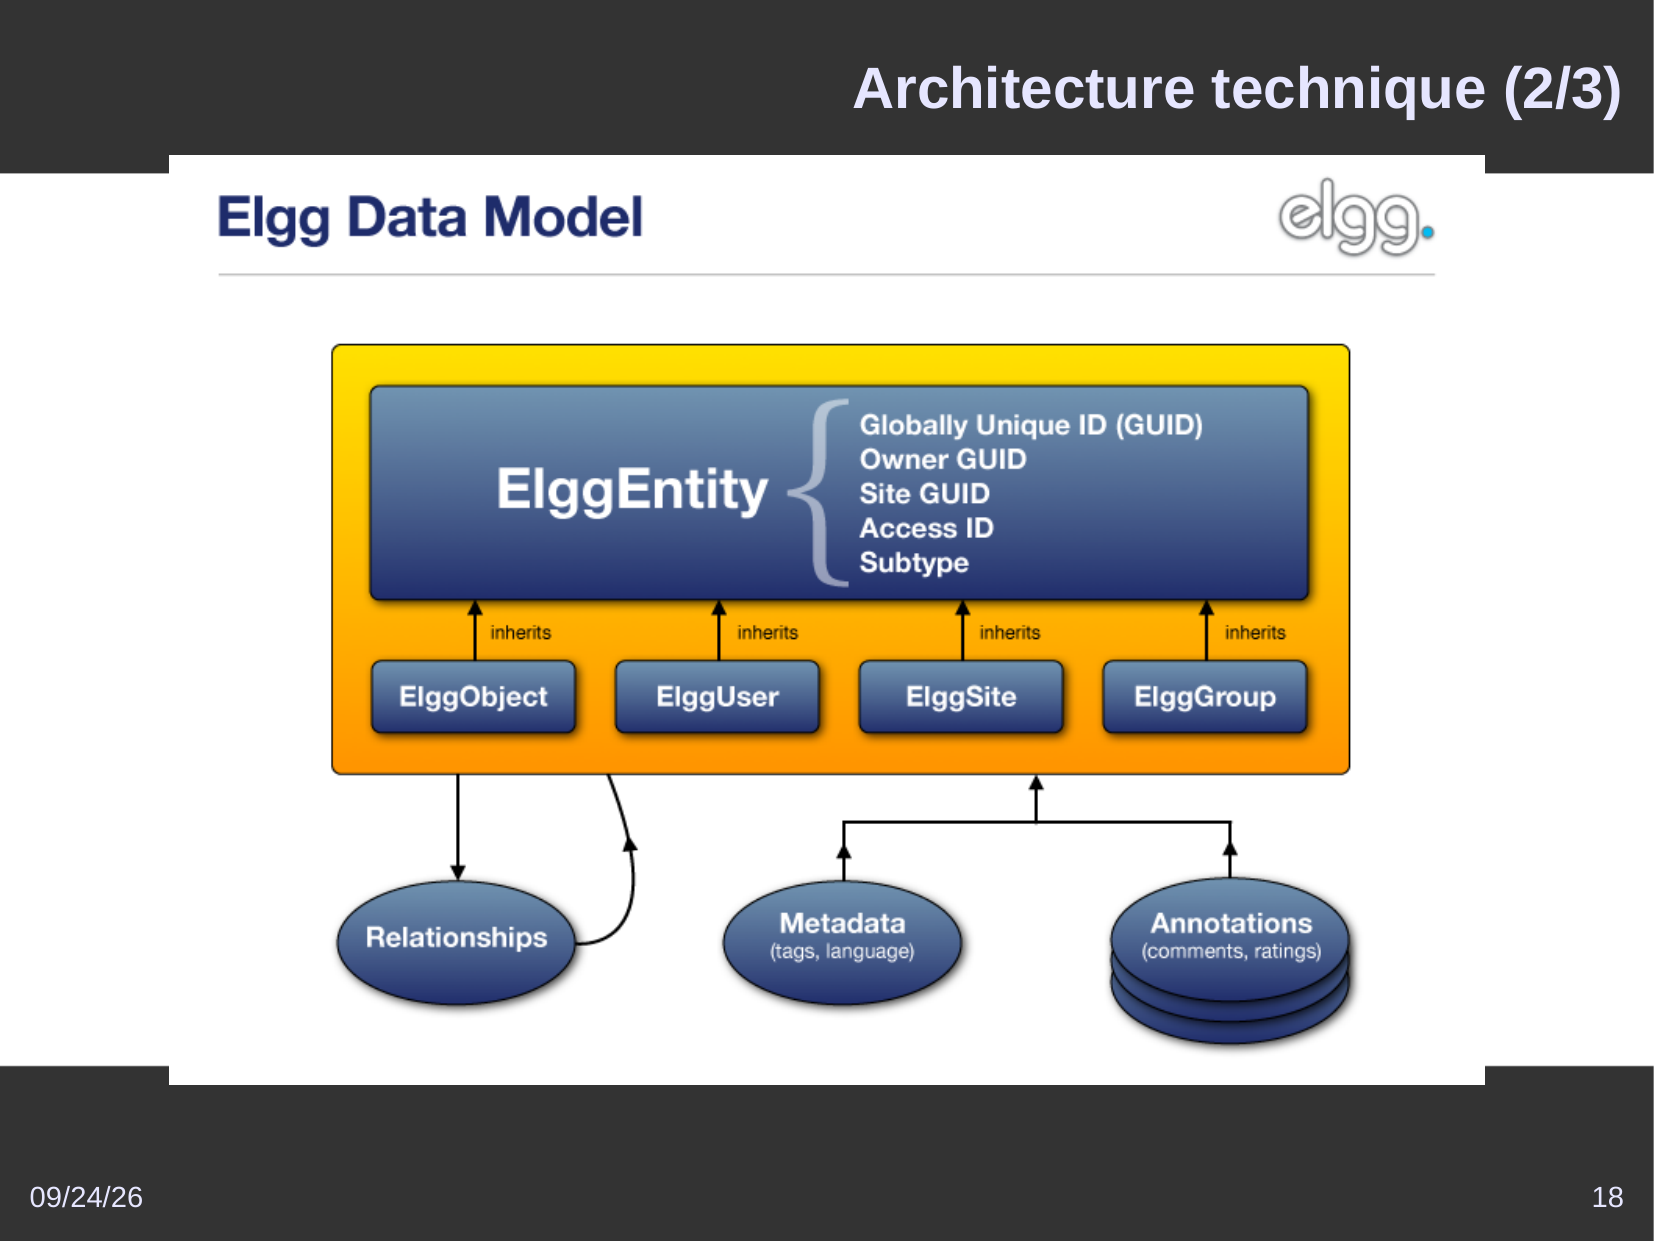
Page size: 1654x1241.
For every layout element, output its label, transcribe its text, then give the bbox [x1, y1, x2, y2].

title Architecture technique (2/3) [29, 36, 1625, 141]
picture [0, 0, 1654, 1241]
